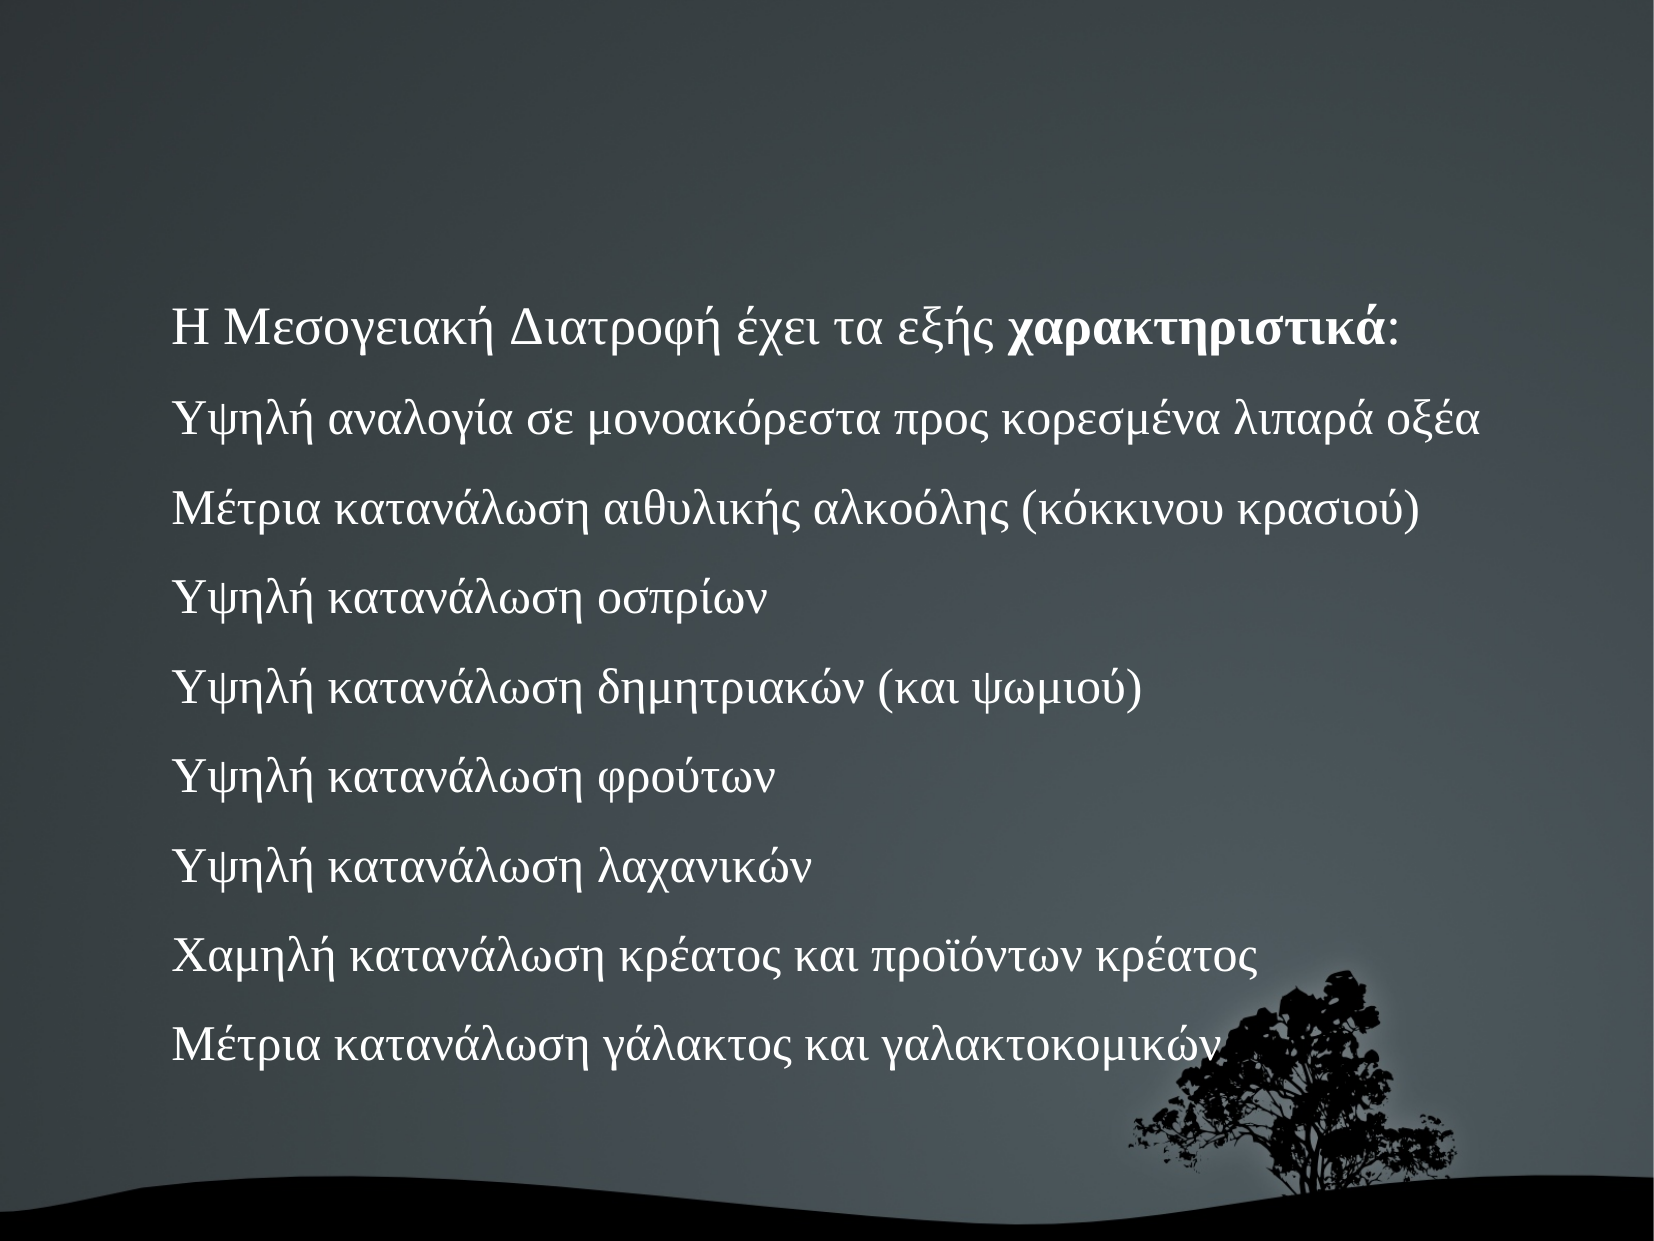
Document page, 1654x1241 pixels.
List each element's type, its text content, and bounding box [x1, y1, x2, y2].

list Η Μεσογειακή Διατροφή έχει τα εξής χαρακτηριστικά: Υψηλή αναλογία σε μονοακόρεστα προς κορεσμένα λιπαρά οξέα Μέτρια κατανάλωση αιθυλικής αλκοόλης (κόκκινου κρασιού) Υψηλή κατανάλωση οσπρίων Υψηλή κατανάλωση δημητριακών (και ψωμιού) Υψηλή κατανάλωση φρούτων Υψηλή κατανάλωση λαχανικών Χαμηλή κατανάλωση κρέατος και προϊόντων κρέατος Μέτρια κατανάλωση γάλακτος και γαλακτοκομικών [82, 290, 1571, 1094]
picture [0, 0, 1654, 1241]
